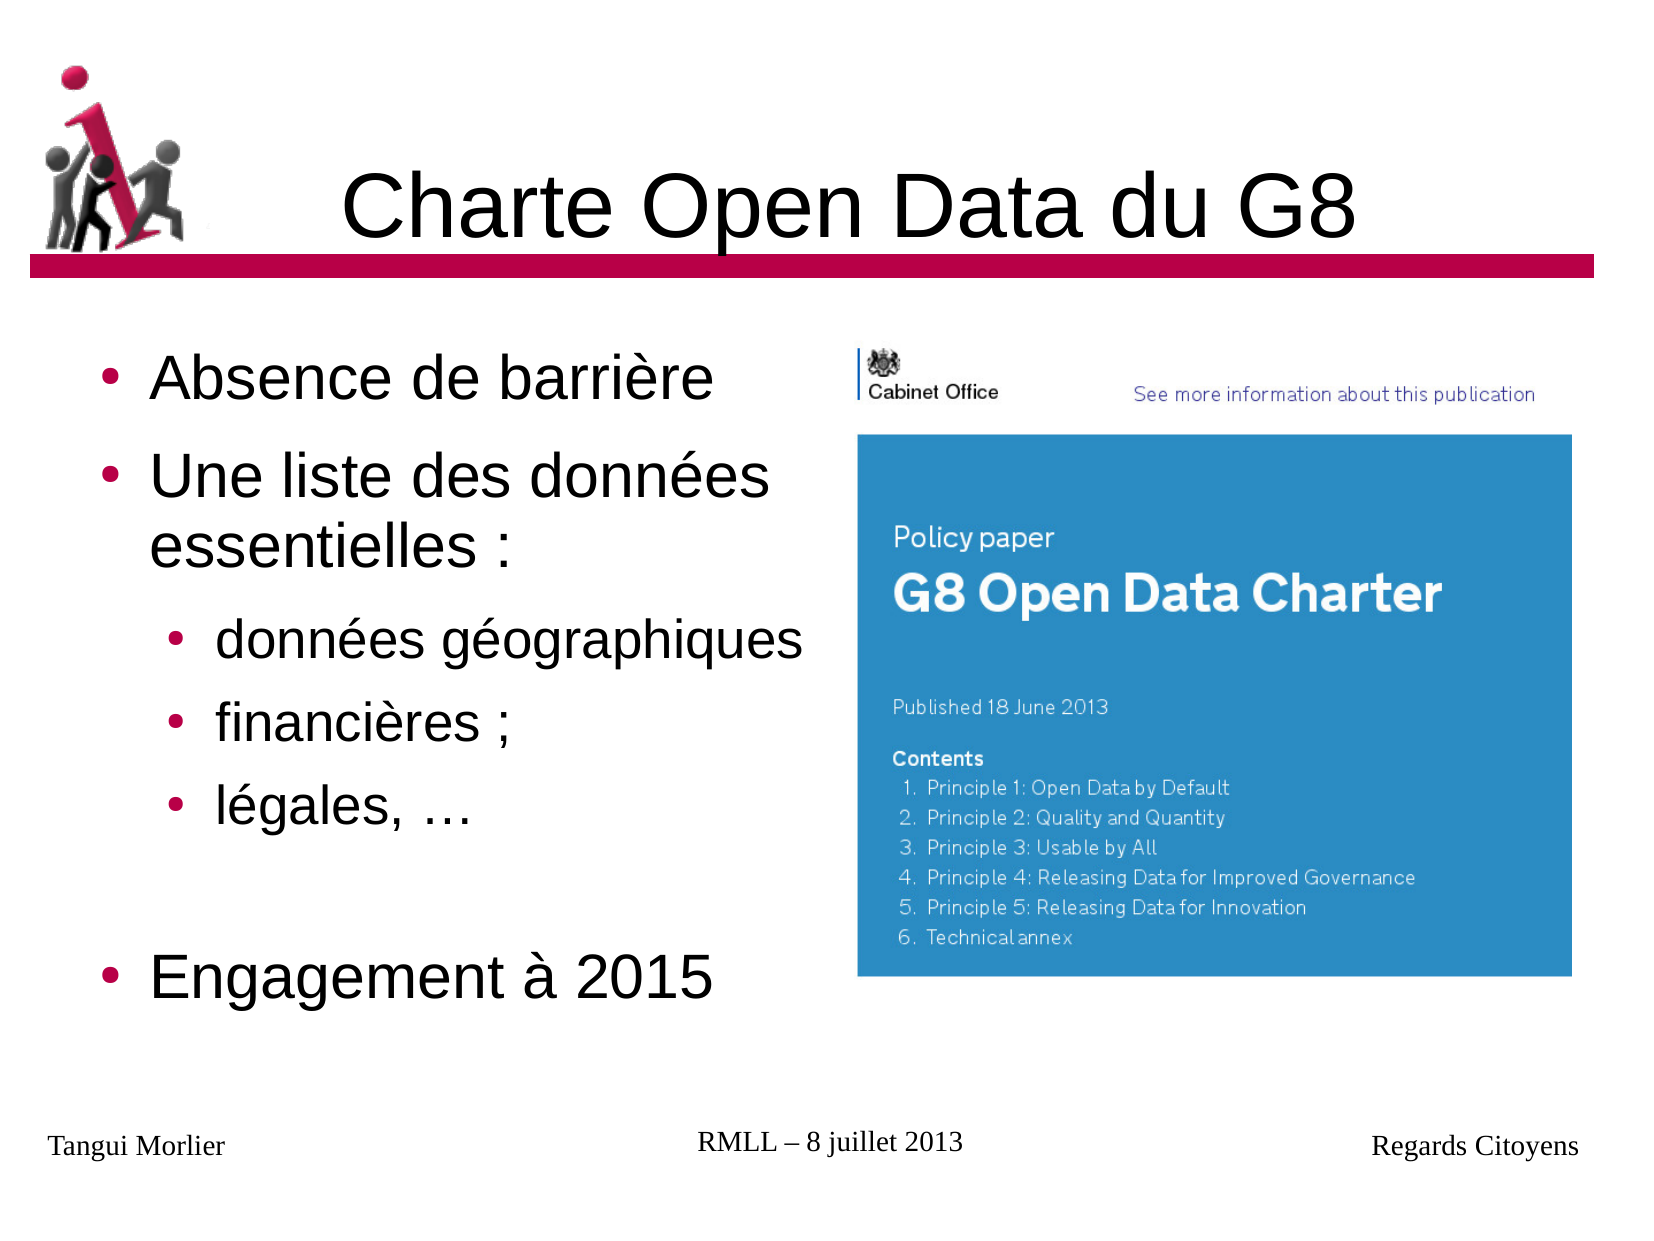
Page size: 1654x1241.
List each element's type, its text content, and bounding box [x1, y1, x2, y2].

title Charte Open Data du G8 [106, 102, 1595, 310]
picture [29, 60, 210, 254]
list Absence de barrière Une liste des données essentielles : données géographiques financières ; légales, … Engagement à 2015 [82, 343, 809, 1063]
picture [845, 331, 1572, 980]
